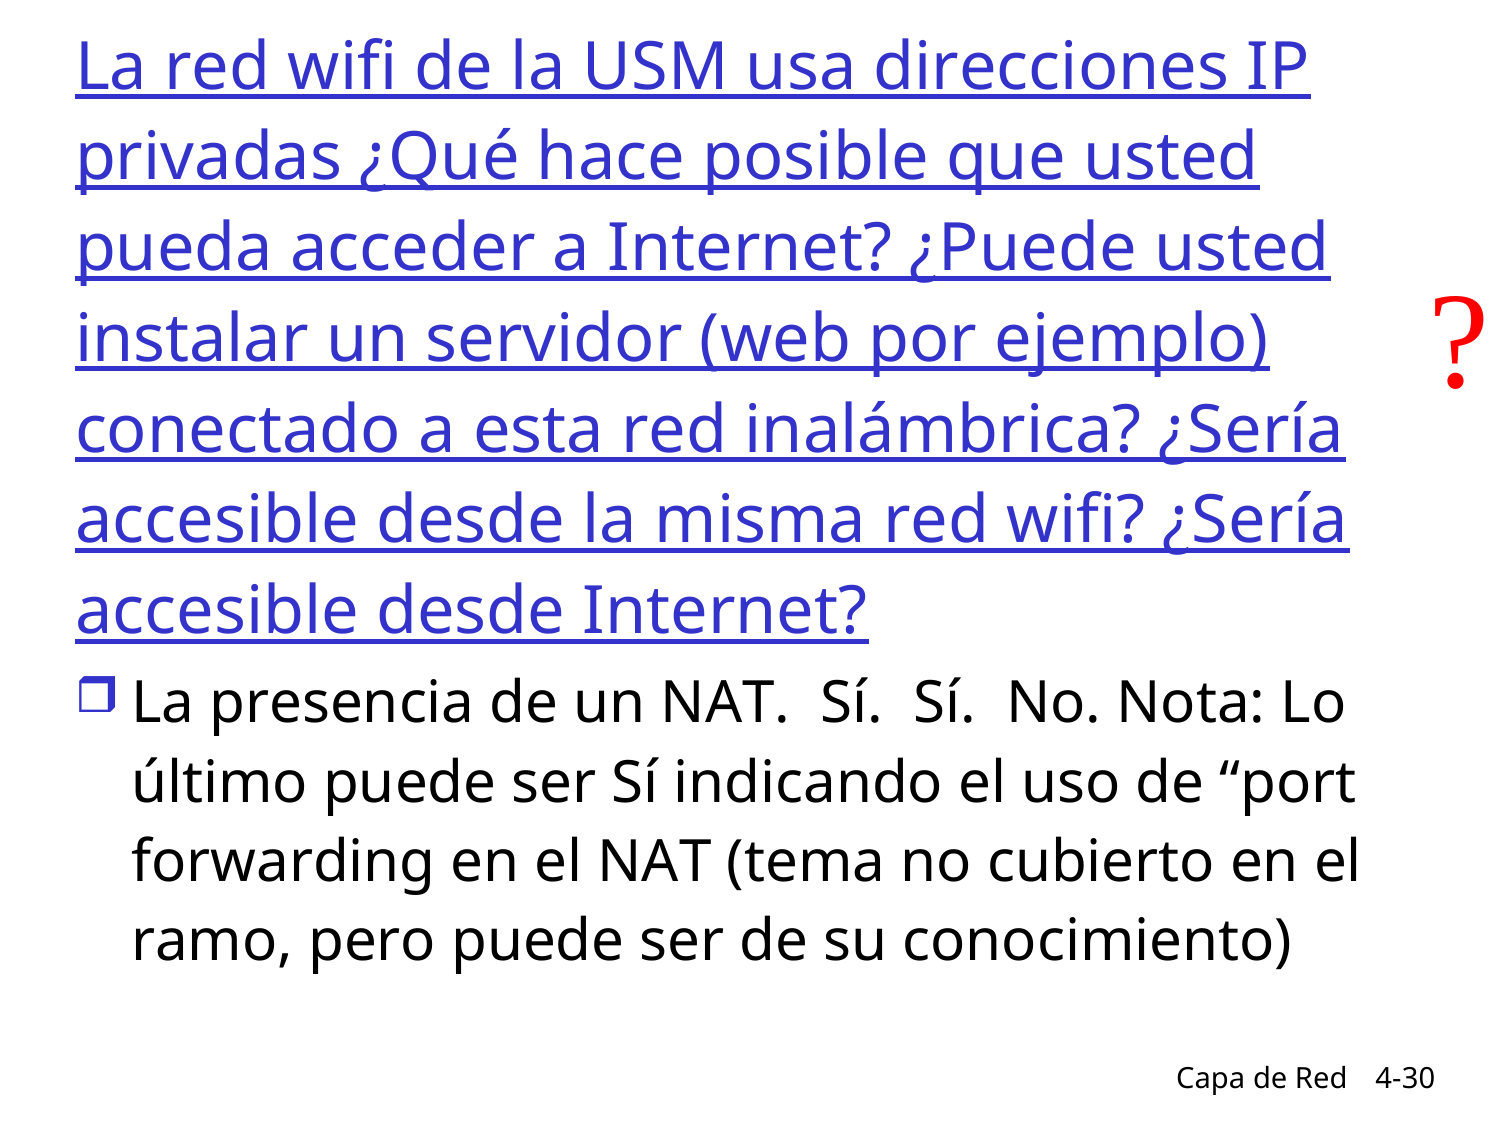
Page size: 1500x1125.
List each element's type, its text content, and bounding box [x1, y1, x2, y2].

text_box ? [1413, 242, 1500, 423]
title La red wifi de la USM usa direcciones IP privadas ¿Qué hace posible que usted pueda acceder a Internet? ¿Puede usted instalar un servidor (web por ejemplo) conectado a esta red inalámbrica? ¿Sería accesible desde la misma red wifi? ¿Sería accesible desde Internet? [75, 31, 1463, 640]
list La presencia de un NAT. Sí. Sí. No. Nota: Lo último puede ser Sí indicando el uso de “port forwarding en el NAT (tema no cubierto en el ramo, pero puede ser de su conocimiento) [75, 660, 1463, 1073]
